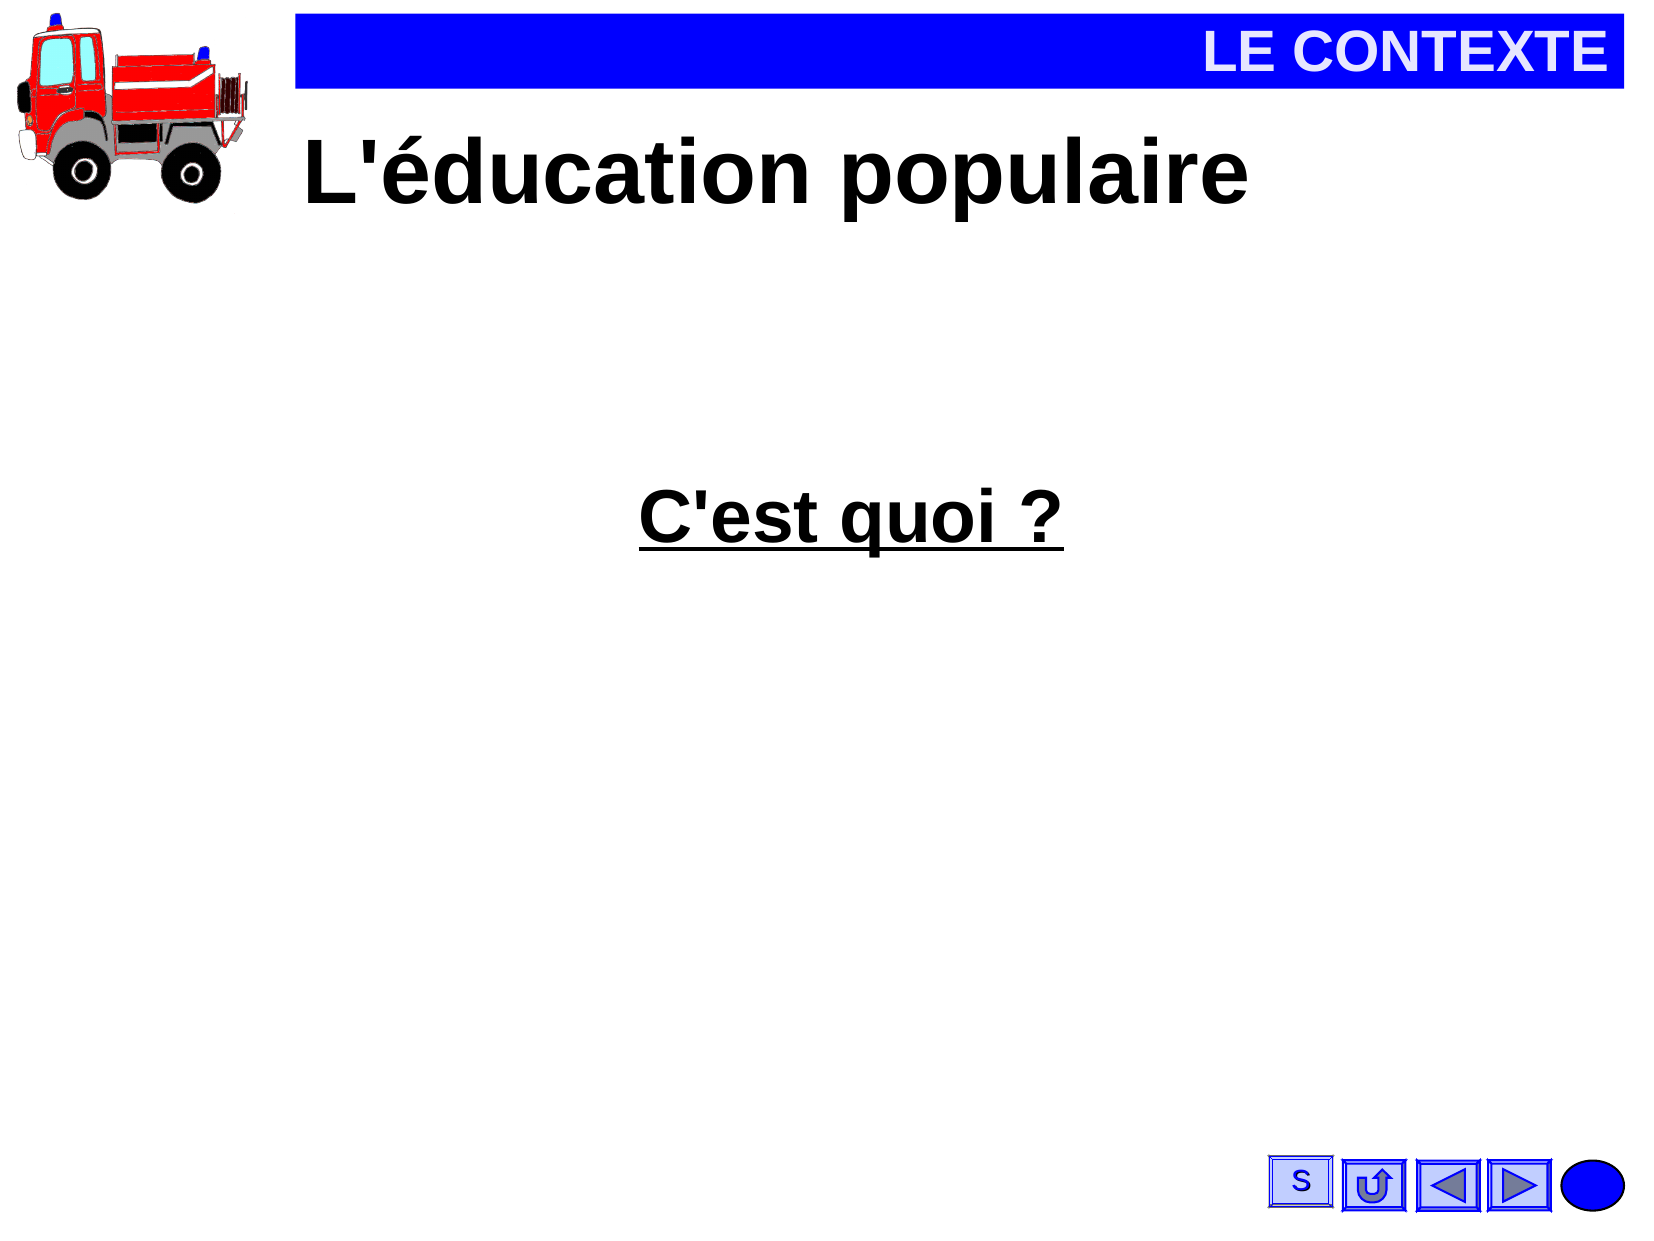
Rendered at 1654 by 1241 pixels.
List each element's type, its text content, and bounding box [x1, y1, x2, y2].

text_box L'éducation populaire [287, 112, 1267, 231]
picture [8, 8, 257, 216]
list C'est quoi ? [185, 270, 1461, 1030]
text_box LE CONTEXTE [295, 13, 1625, 89]
text_box [1561, 1160, 1625, 1211]
